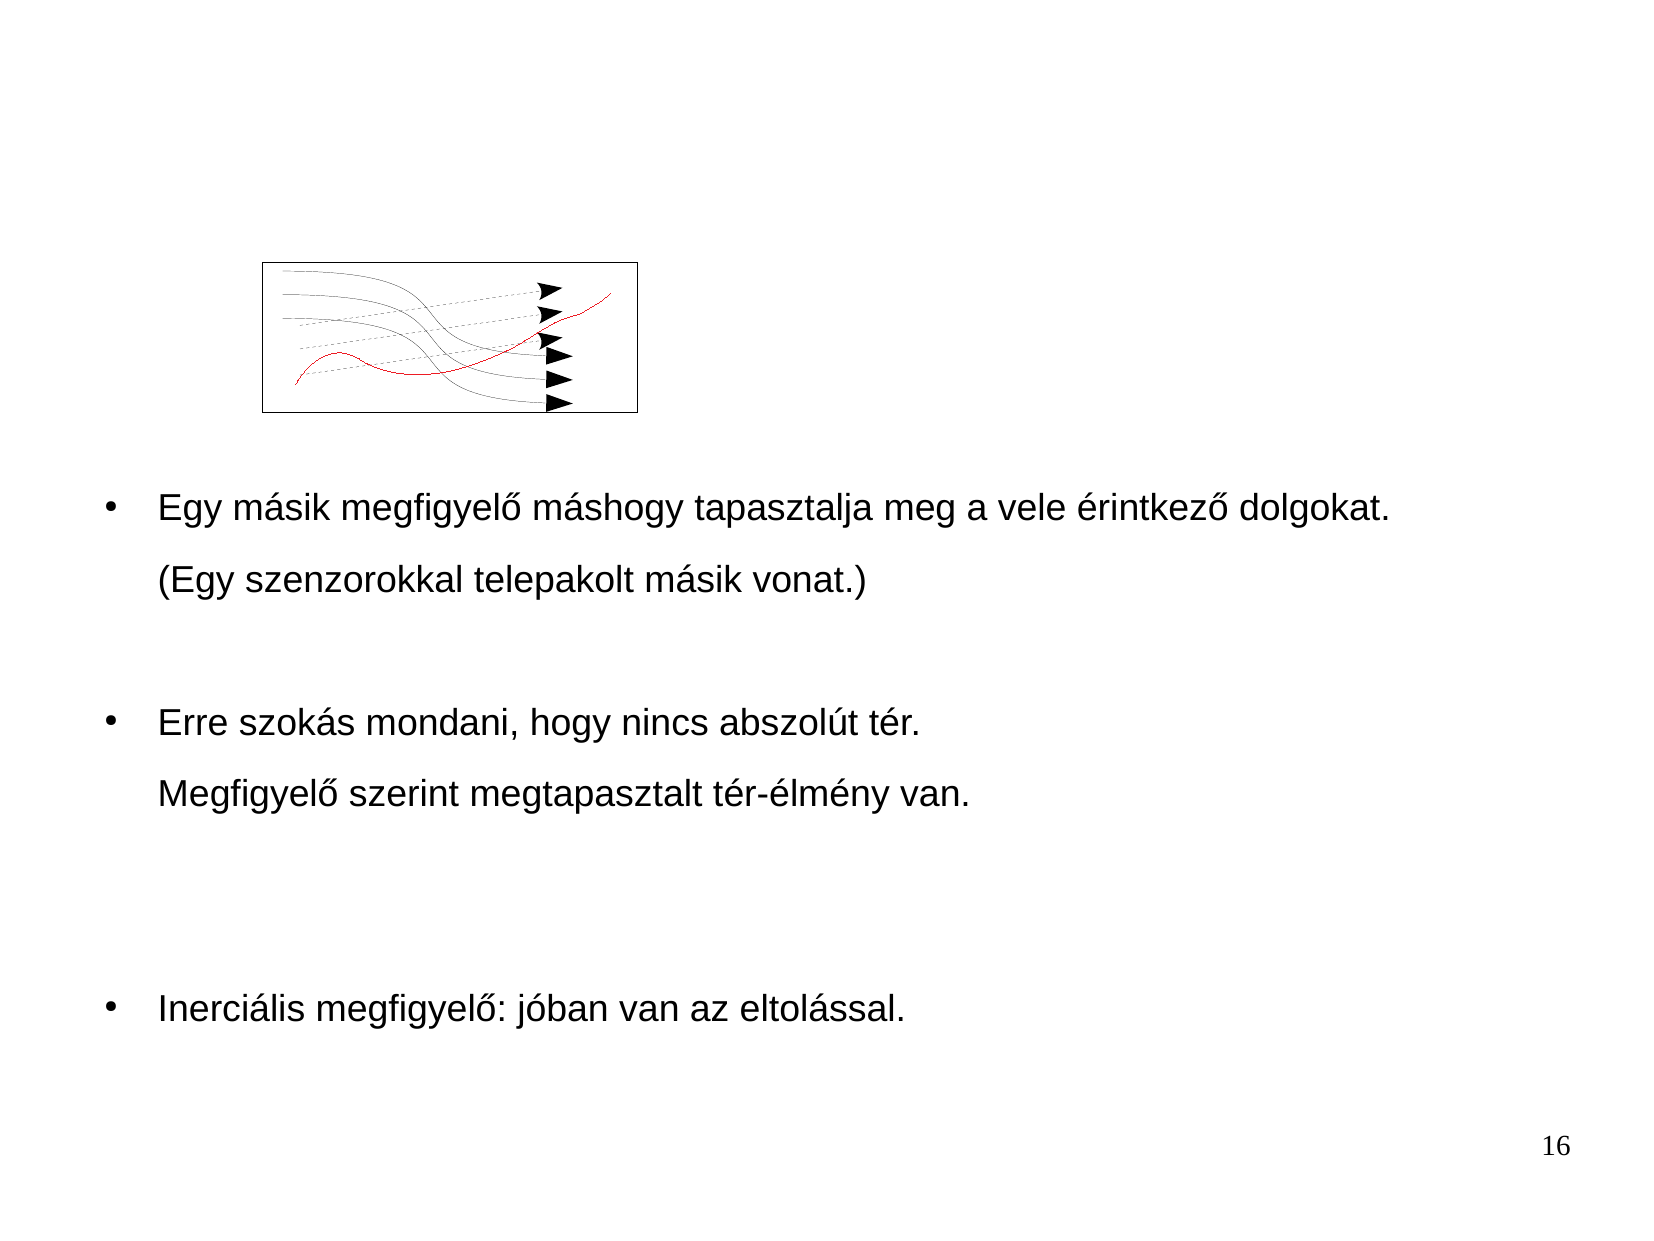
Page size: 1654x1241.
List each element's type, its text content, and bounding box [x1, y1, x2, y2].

list Egy másik megfigyelő máshogy tapasztalja meg a vele érintkező dolgokat. (Egy szenzorokkal telepakolt másik vonat.) Erre szokás mondani, hogy nincs abszolút tér. Megfigyelő szerint megtapasztalt tér-élmény van. Inerciális megfigyelő: jóban van az eltolással. [86, 115, 1576, 1173]
